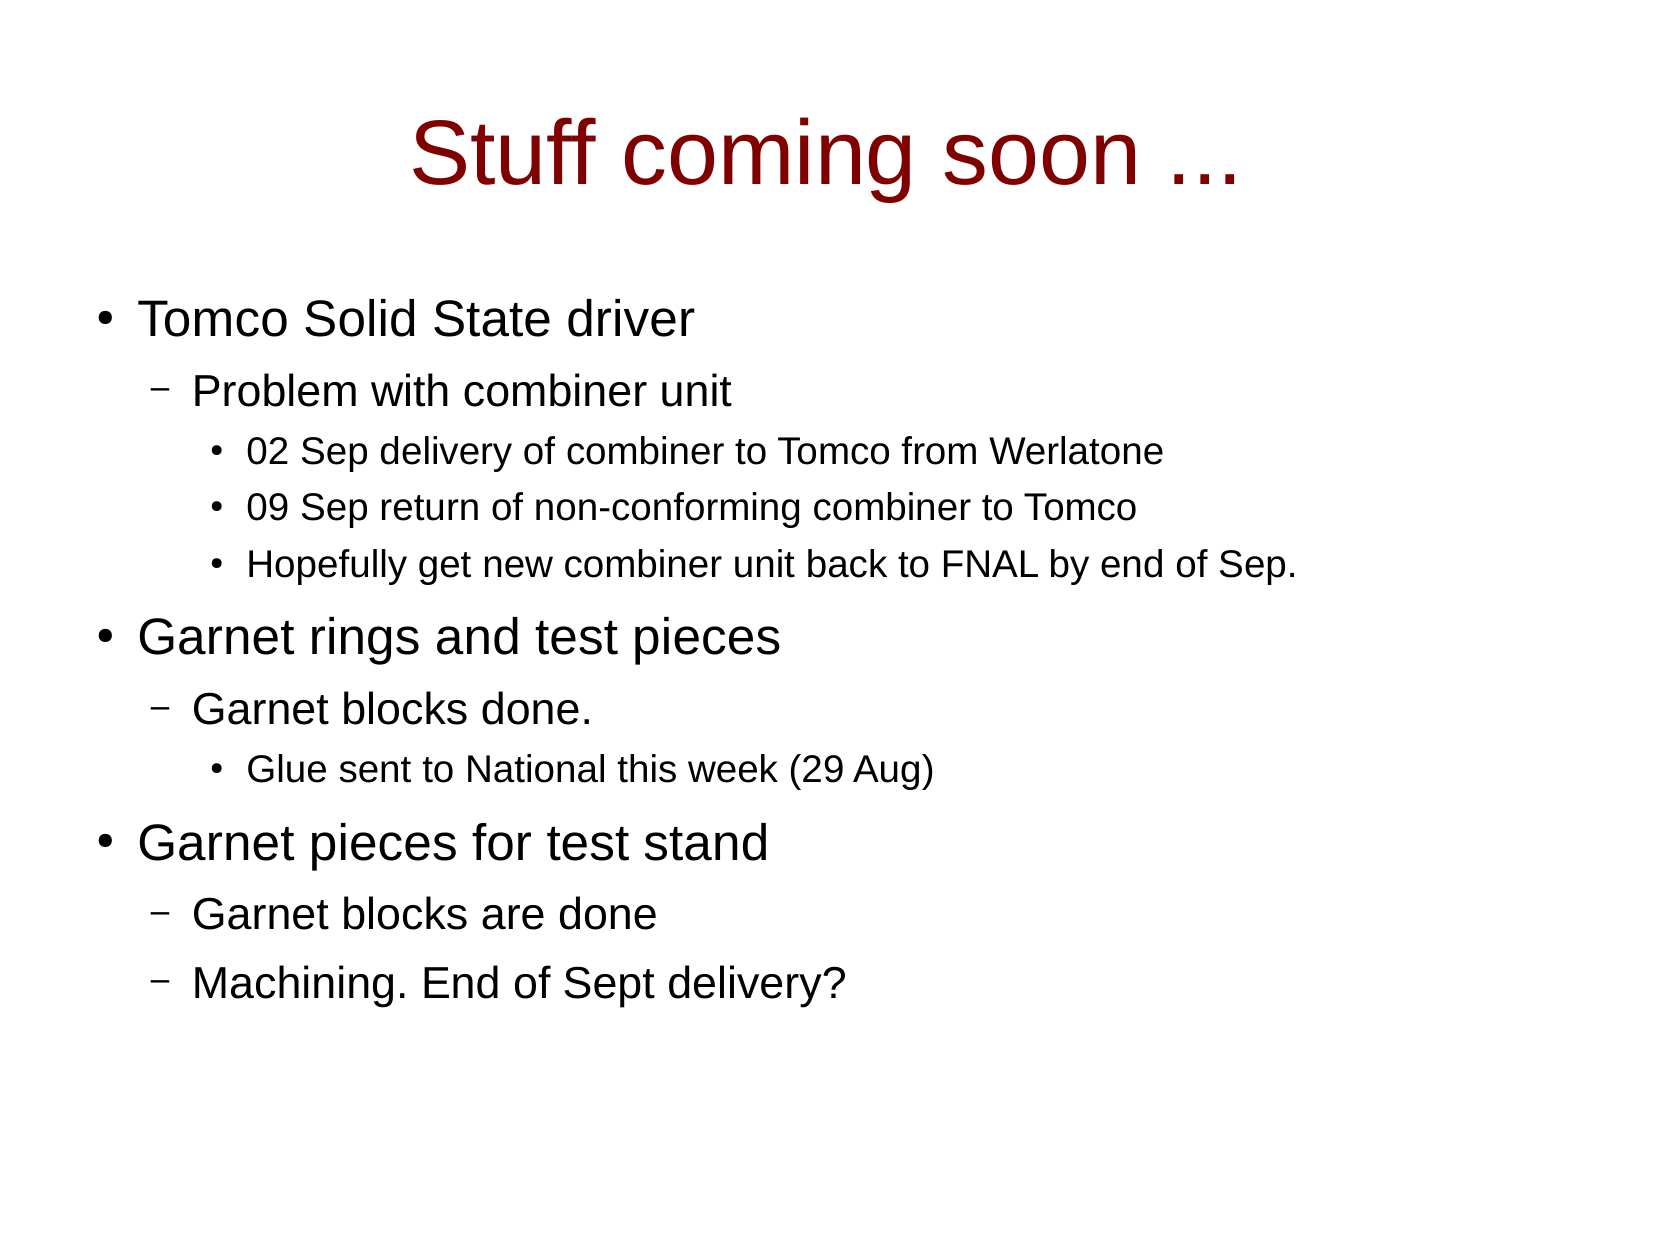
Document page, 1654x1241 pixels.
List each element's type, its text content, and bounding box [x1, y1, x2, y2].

title Stuff coming soon ... [82, 49, 1571, 257]
list Tomco Solid State driver Problem with combiner unit 02 Sep delivery of combiner to Tomco from Werlatone 09 Sep return of non-conforming combiner to Tomco Hopefully get new combiner unit back to FNAL by end of Sep. Garnet rings and test pieces Garnet blocks done. Glue sent to National this week (29 Aug) Garnet pieces for test stand Garnet blocks are done Machining. End of Sept delivery? [82, 290, 1571, 1010]
